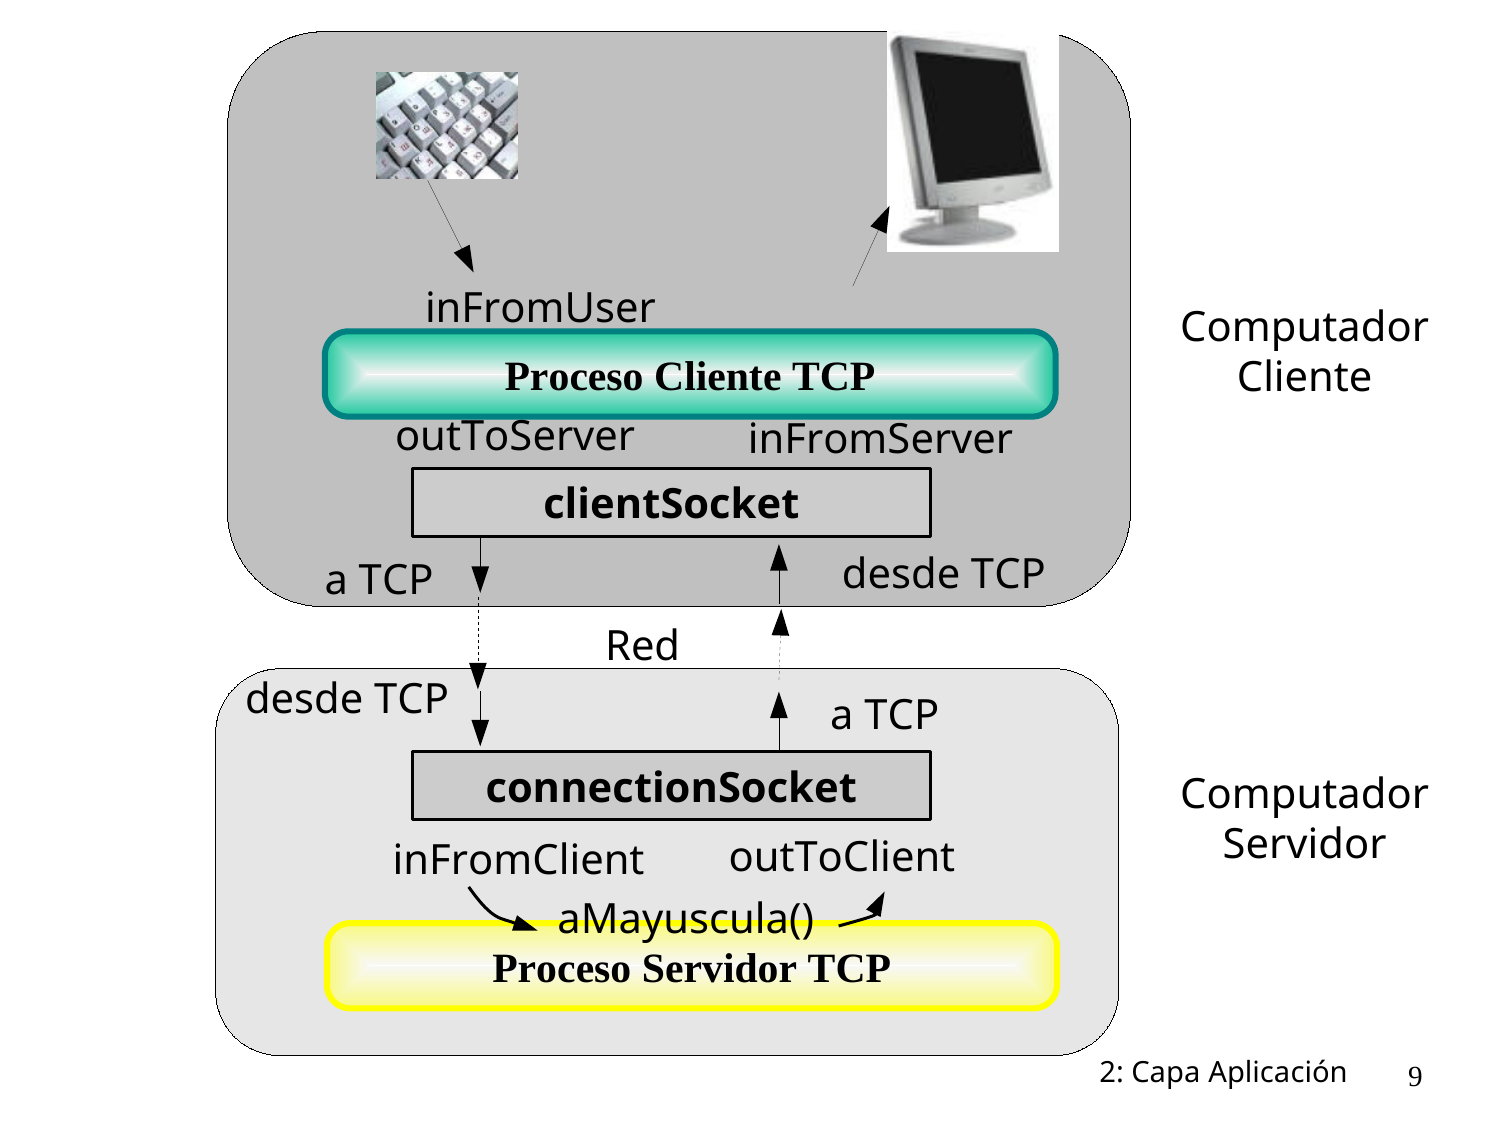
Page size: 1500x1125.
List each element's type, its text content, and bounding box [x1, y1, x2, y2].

text_box [215, 668, 1119, 1056]
text_box inFromUser [410, 273, 682, 339]
text_box [227, 31, 1131, 607]
text_box desde TCP [815, 539, 1073, 605]
text_box inFromServer [733, 404, 1049, 469]
picture [376, 72, 518, 179]
text_box Proceso Servidor TCP [326, 923, 1058, 1009]
text_box a TCP [808, 680, 962, 748]
text_box Computador Cliente [1164, 292, 1445, 408]
text_box Red [513, 611, 772, 677]
text_box Proceso Cliente TCP [324, 331, 1056, 417]
text_box connectionSocket [412, 751, 931, 820]
text_box clientSocket [412, 468, 931, 537]
text_box inFromClient [378, 825, 679, 890]
text_box outToClient [713, 822, 1018, 888]
picture [887, 30, 1059, 252]
text_box aMayuscula() [526, 884, 846, 950]
text_box a TCP [302, 545, 456, 611]
text_box Computador Servidor [1164, 759, 1445, 874]
text_box desde TCP [218, 664, 476, 730]
text_box outToServer [380, 401, 681, 467]
